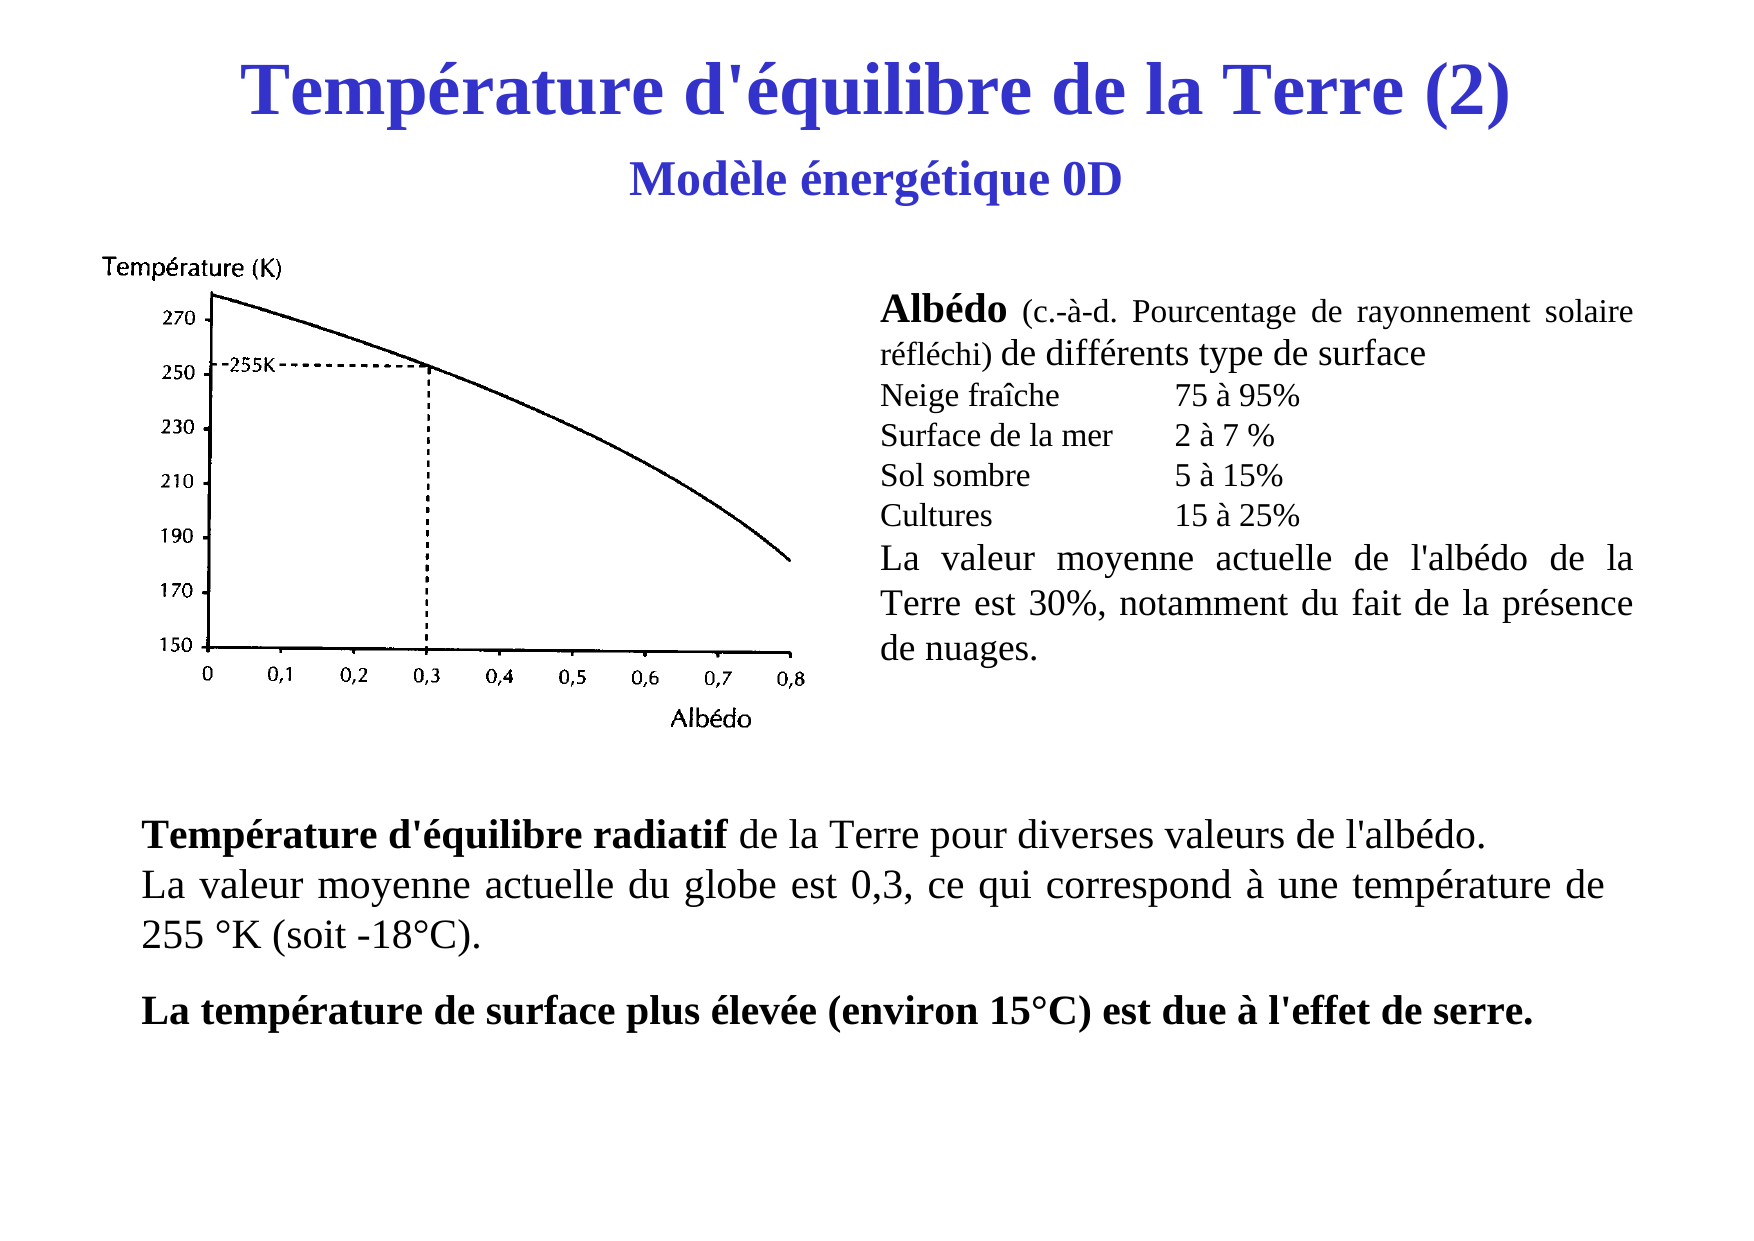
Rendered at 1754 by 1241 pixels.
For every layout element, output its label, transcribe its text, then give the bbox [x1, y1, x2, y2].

picture [69, 223, 858, 757]
text_box Température d'équilibre radiatif de la Terre pour diverses valeurs de l'albédo. La valeur moyenne actuelle du globe est 0,3, ce qui correspond à une température de 255 °K (soit -18°C). La température de surface plus élevée (environ 15°C) est due à l'effet de serre. [126, 803, 1622, 1042]
text_box Température d'équilibre de la Terre (2) Modèle énergétique 0D [160, 48, 1594, 207]
text_box Albédo (c.-à-d. Pourcentage de rayonnement solaire réfléchi) de différents type de surface Neige fraîche 75 à 95% Surface de la mer 2 à 7 % Sol sombre 5 à 15% Cultures 15 à 25% La valeur moyenne actuelle de l'albédo de la Terre est 30%, notamment du fait de la présence de nuages. [880, 285, 1635, 669]
